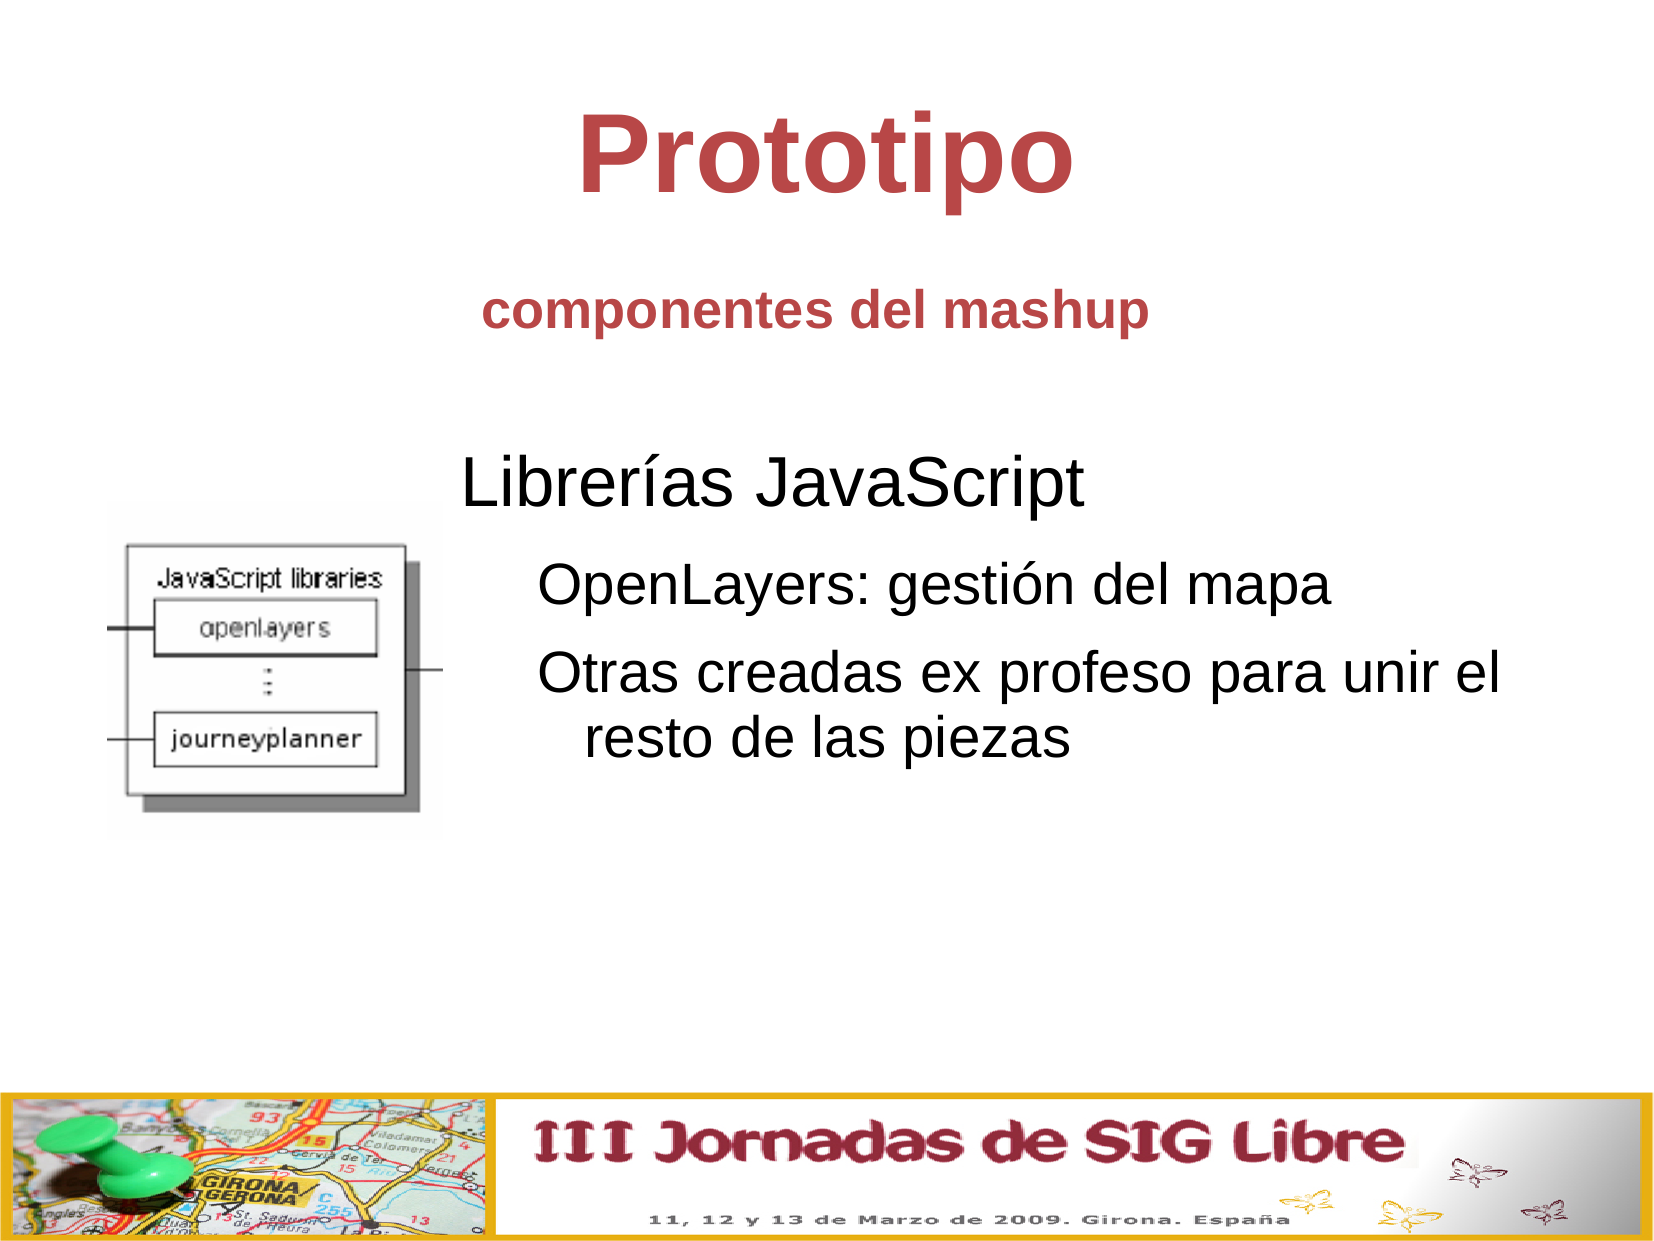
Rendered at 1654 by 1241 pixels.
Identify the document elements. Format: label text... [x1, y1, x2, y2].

picture [0, 1092, 1654, 1241]
text_box componentes del mashup [466, 271, 1167, 369]
title Prototipo [82, 49, 1571, 257]
picture [107, 501, 443, 840]
list Librerías JavaScript OpenLayers: gestión del mapa Otras creadas ex profeso para unir el resto de las piezas [442, 442, 1571, 1047]
